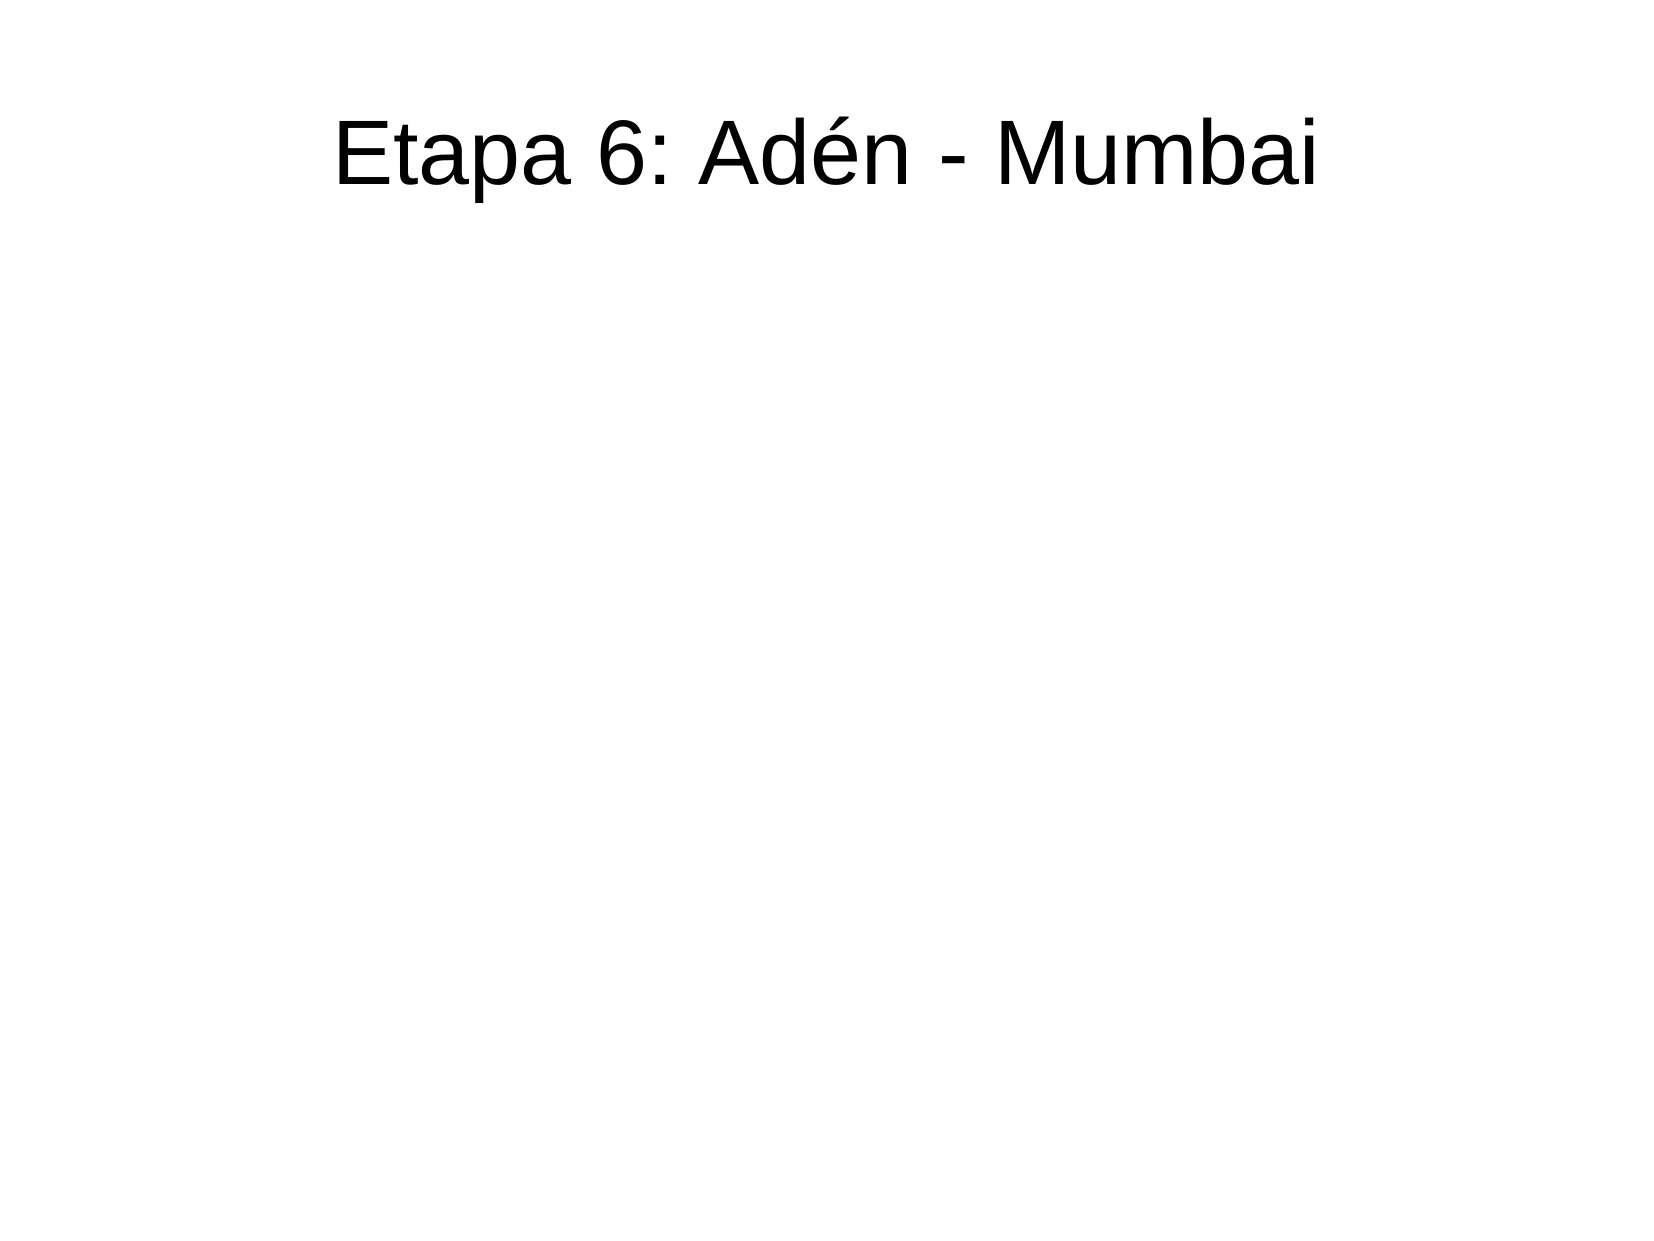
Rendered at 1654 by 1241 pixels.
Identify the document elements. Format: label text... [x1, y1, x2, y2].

title Etapa 6: Adén - Mumbai [82, 49, 1571, 257]
